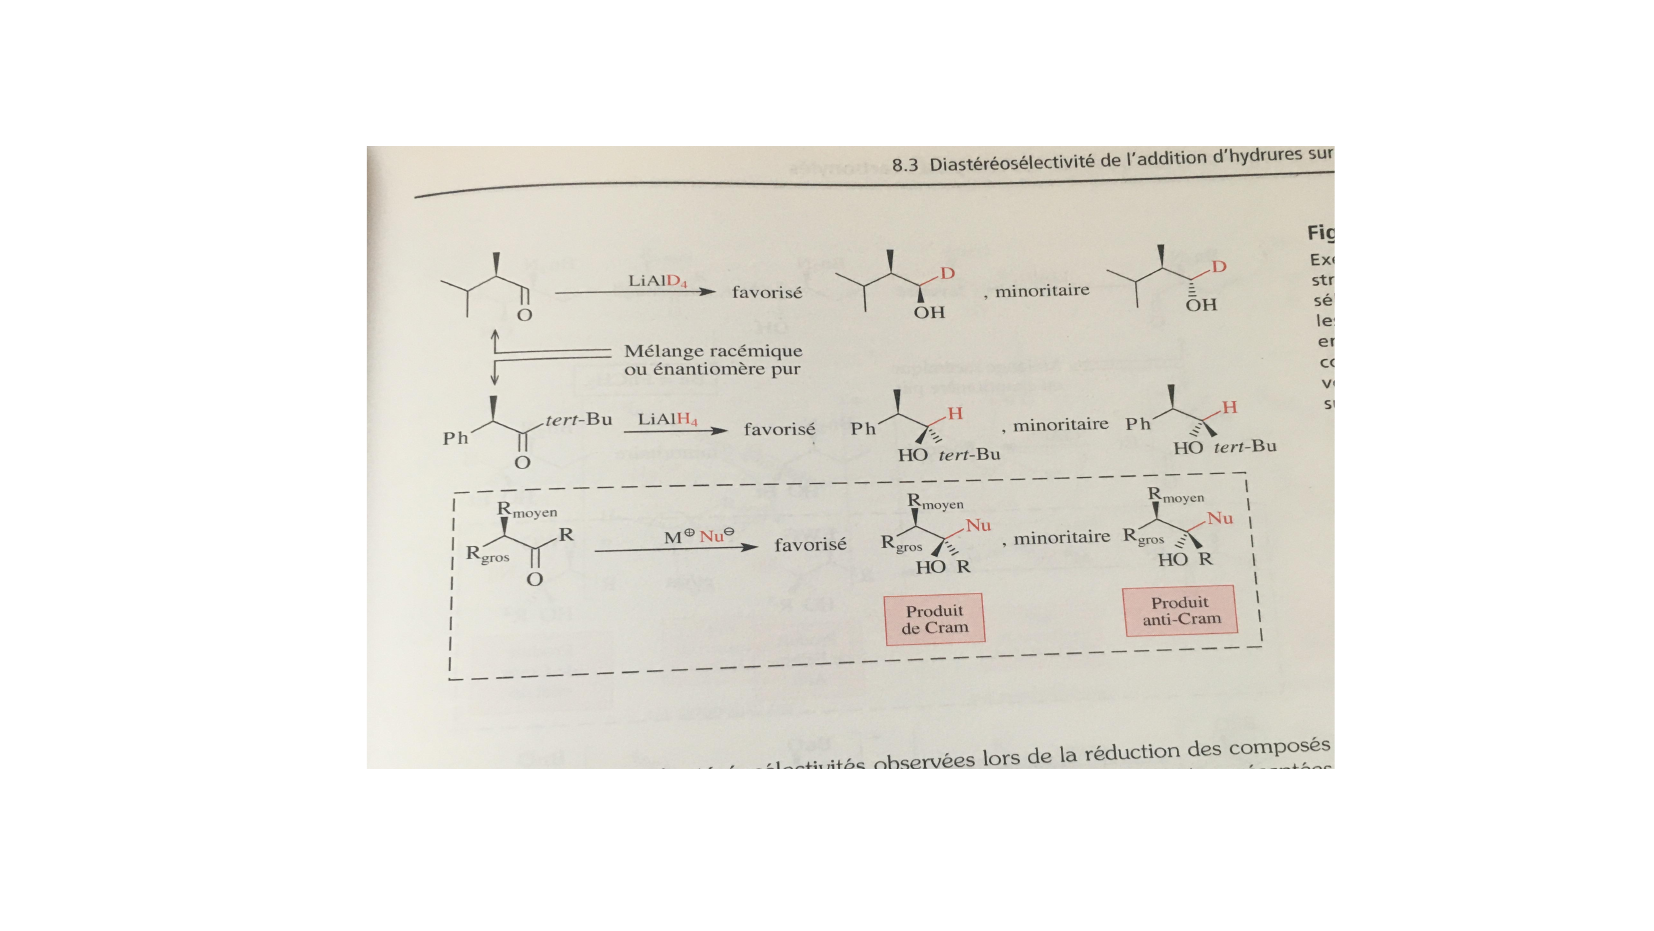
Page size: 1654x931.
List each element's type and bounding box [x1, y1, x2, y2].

picture [366, 146, 1335, 769]
